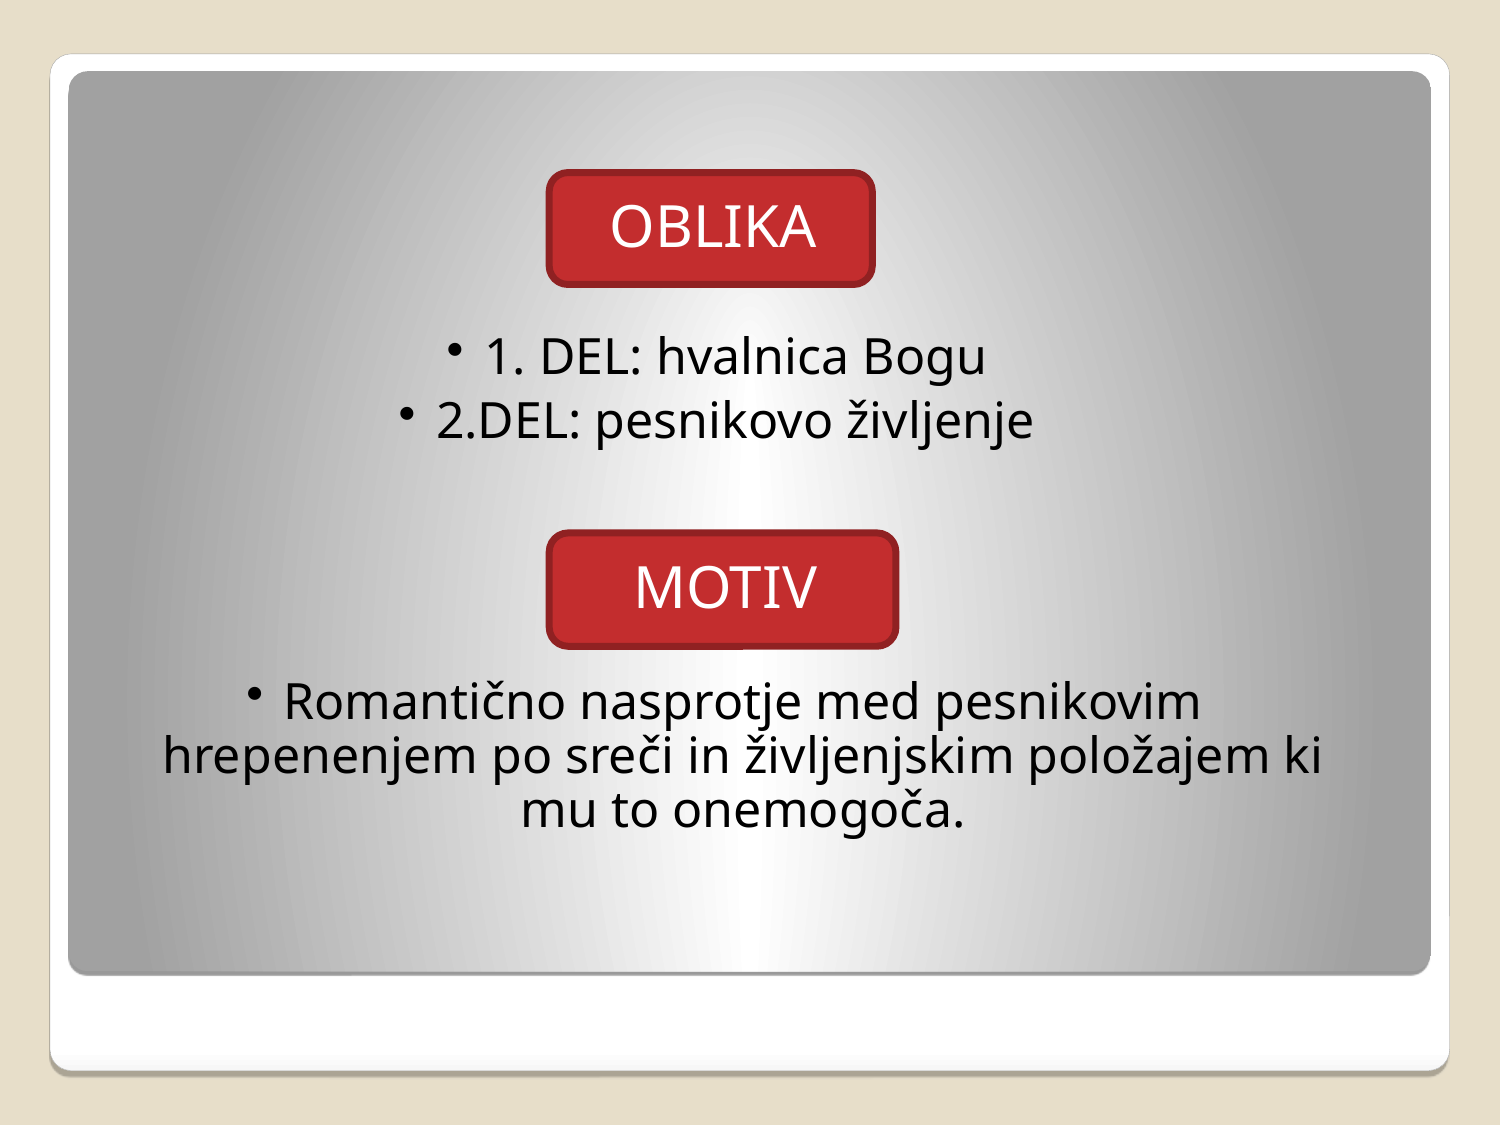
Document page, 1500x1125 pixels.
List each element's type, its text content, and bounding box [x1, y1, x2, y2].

text_box 1. DEL: hvalnica Bogu 2.DEL: pesnikovo življenje [265, 326, 1156, 484]
text_box Romantično nasprotje med pesnikovim hrepenenjem po sreči in življenjskim položajem ki mu to onemogoča. [84, 671, 1353, 848]
text_box OBLIKA [549, 172, 873, 285]
text_box MOTIV [549, 532, 896, 647]
